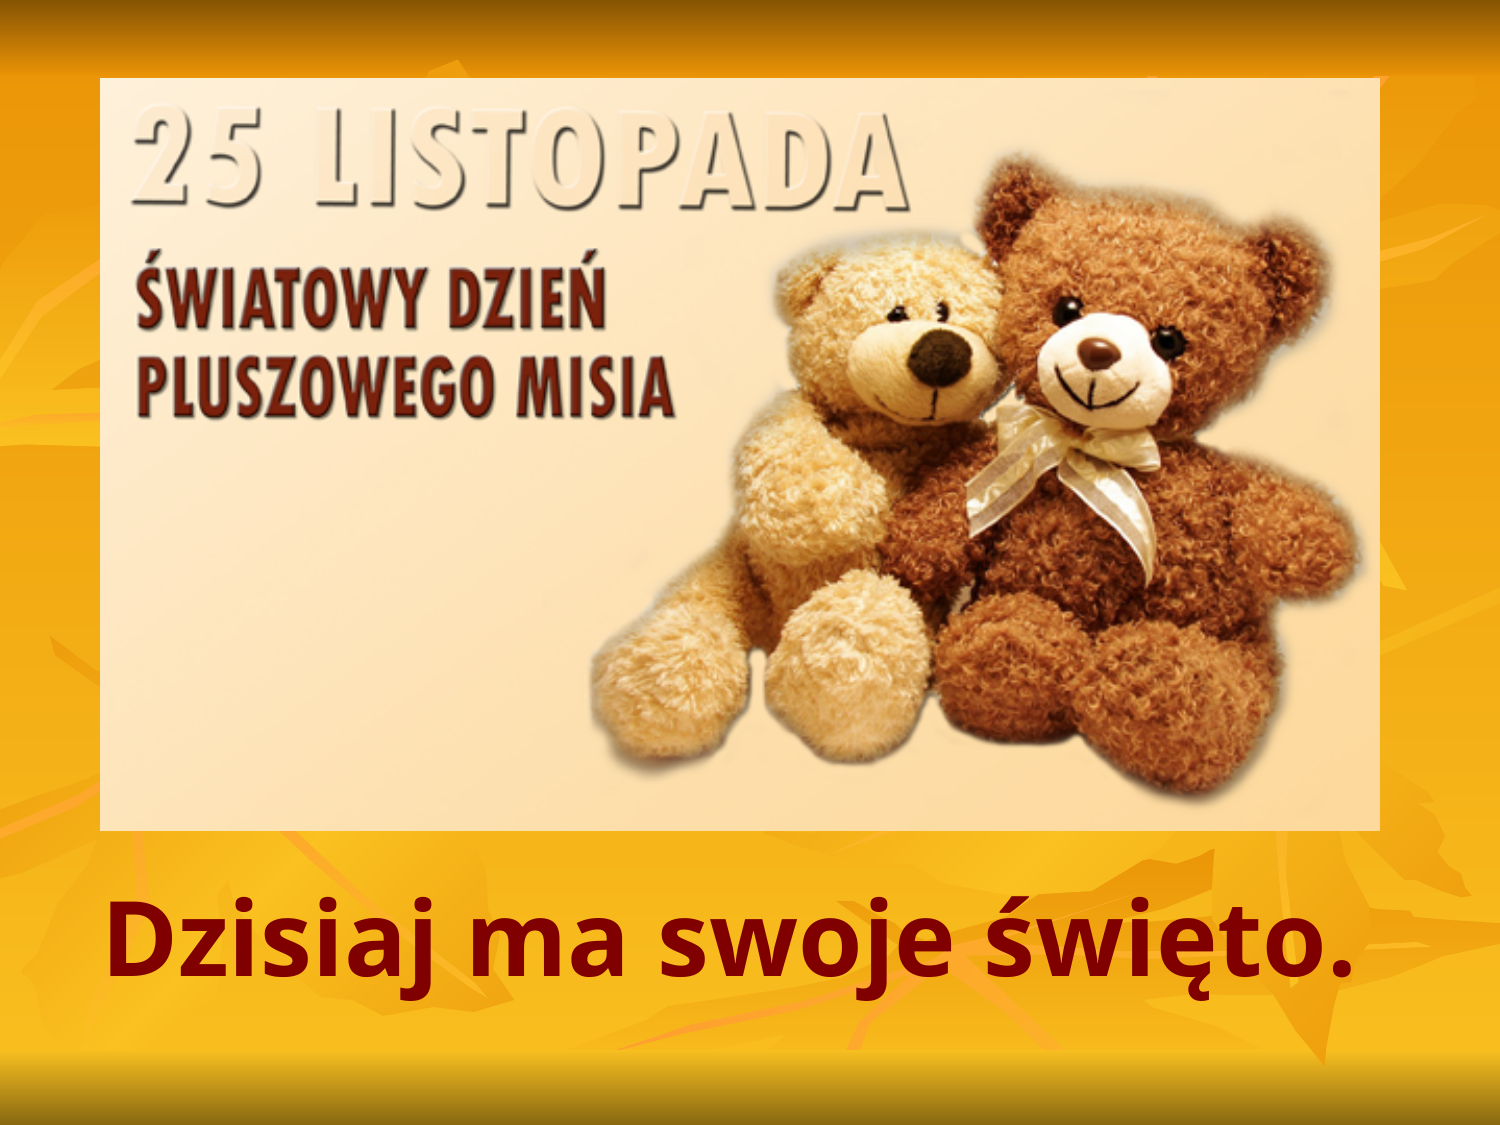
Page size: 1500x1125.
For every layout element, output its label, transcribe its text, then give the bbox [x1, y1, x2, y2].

title Dzisiaj ma swoje święto. [64, 834, 1415, 1035]
picture [100, 78, 1380, 831]
